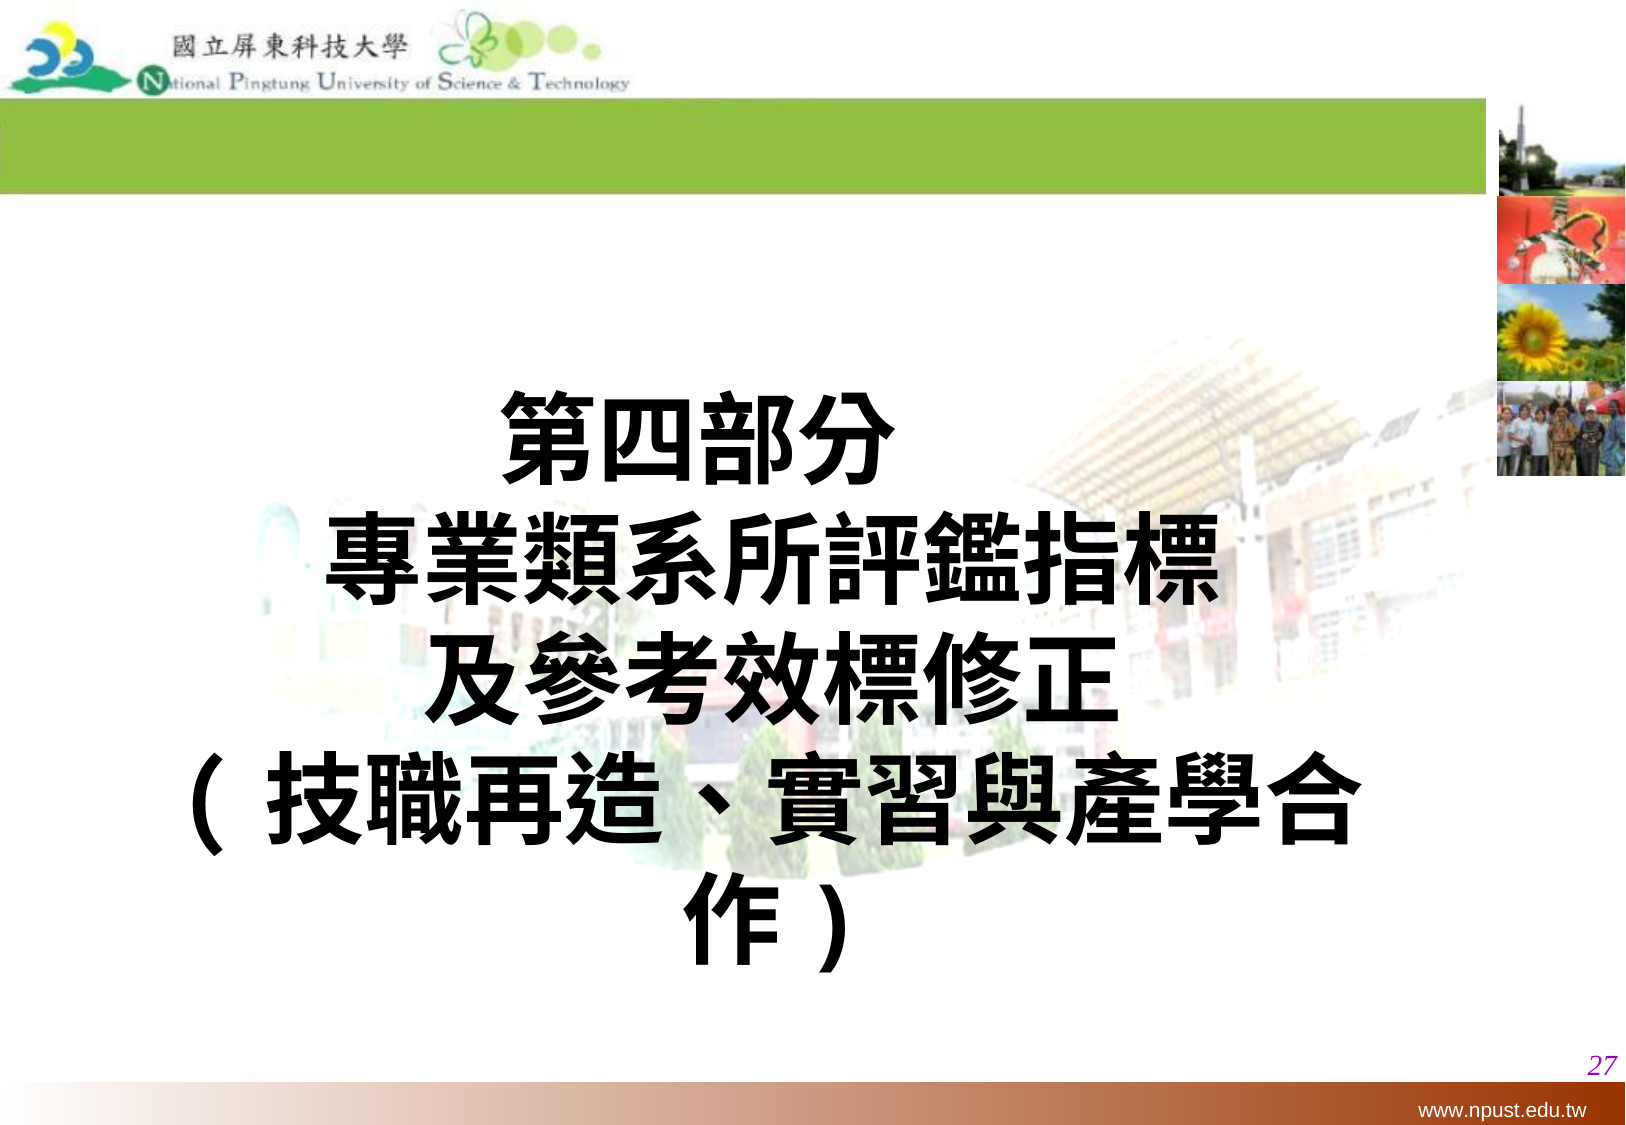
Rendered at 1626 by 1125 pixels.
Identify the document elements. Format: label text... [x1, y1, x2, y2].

text_box 第四部分 專業類系所評鑑指標 及參考效標修正 (技職再造、實習與產學合作) [105, 361, 1441, 992]
picture [0, 0, 1486, 220]
picture [1497, 101, 1626, 476]
